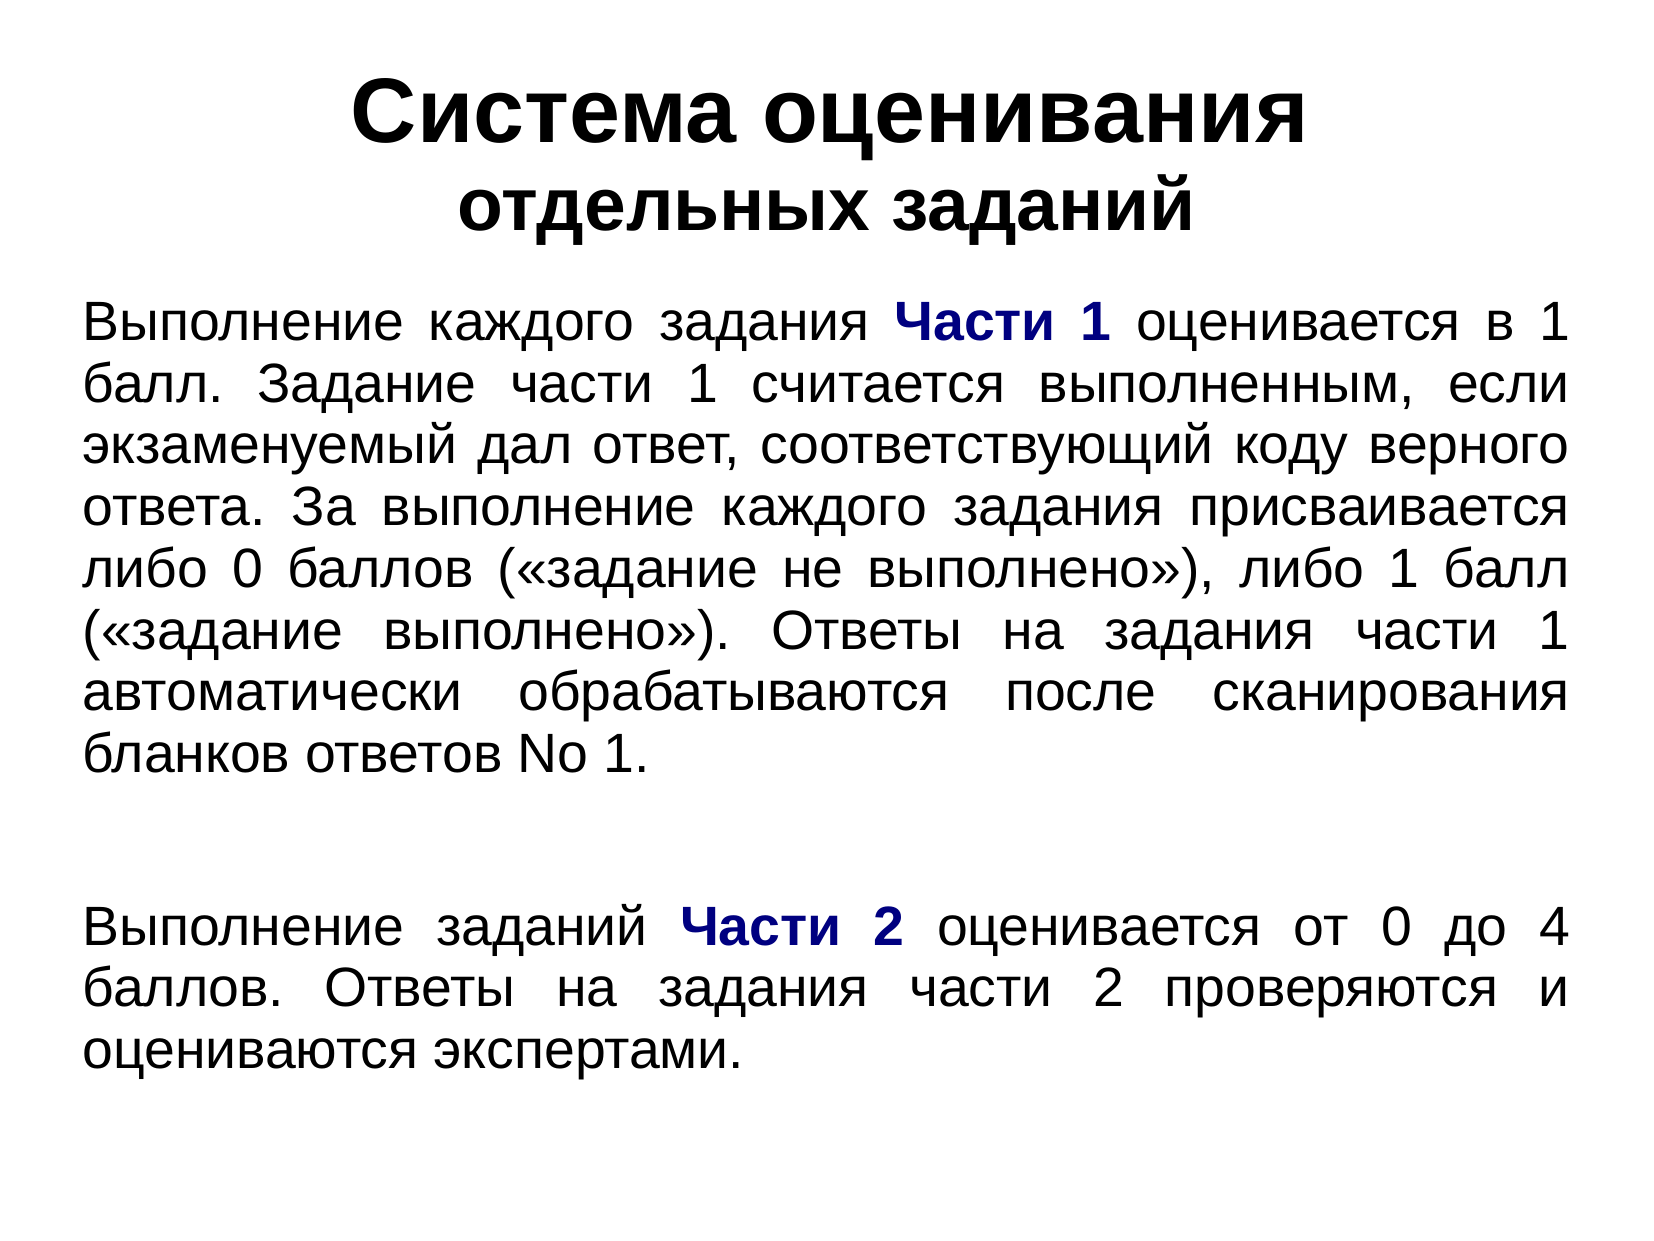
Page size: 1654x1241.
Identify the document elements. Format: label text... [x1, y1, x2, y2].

title Система оценивания отдельных заданий [82, 49, 1571, 257]
list Выполнение каждого задания Части 1 оценивается в 1 балл. Задание части 1 считается выполненным, если экзаменуемый дал ответ, соответствующий коду верного ответа. За выполнение каждого задания присваивается либо 0 баллов («задание не выполнено»), либо 1 балл («задание выполнено»). Ответы на задания части 1 автоматически обрабатываются после сканирования бланков ответов No 1. Выполнение заданий Части 2 оценивается от 0 до 4 баллов. Ответы на задания части 2 проверяются и оцениваются экспертами. [82, 290, 1571, 1123]
